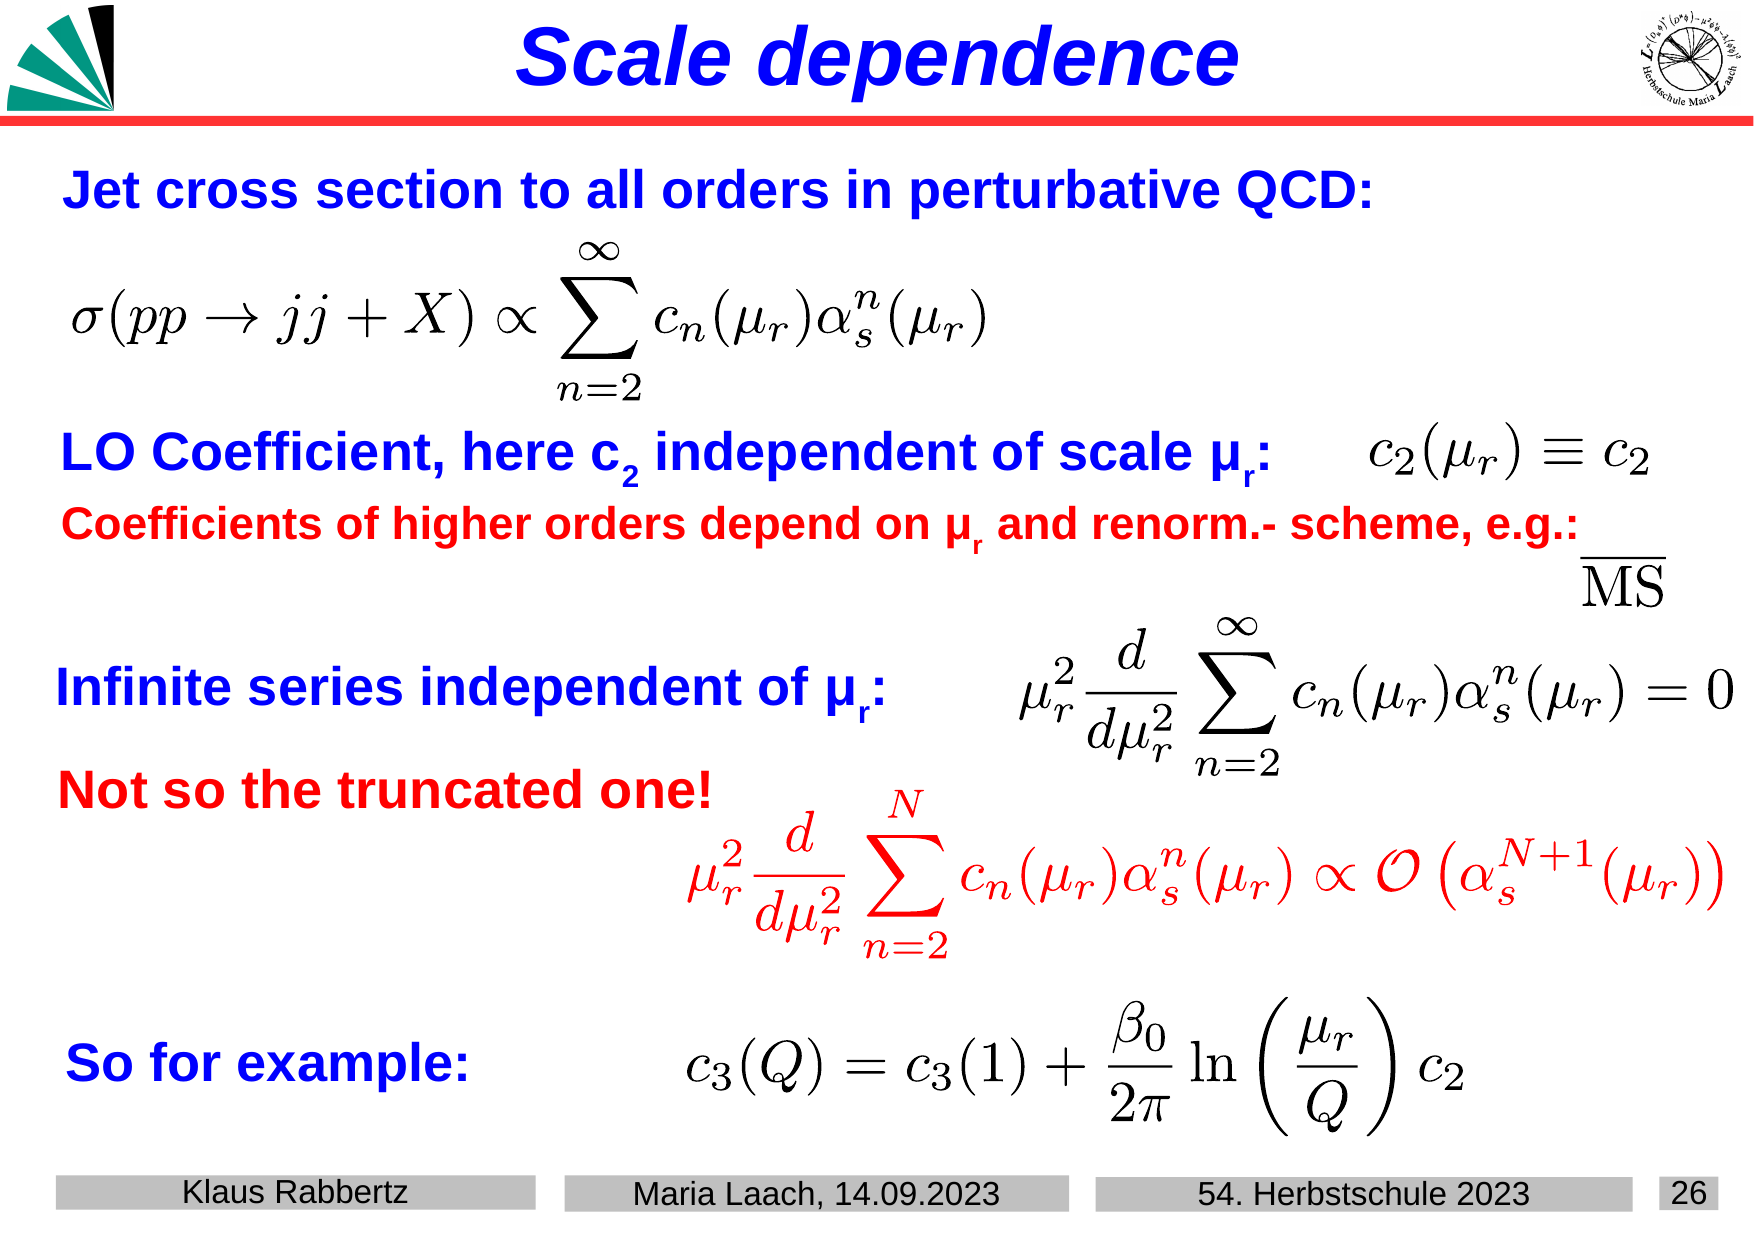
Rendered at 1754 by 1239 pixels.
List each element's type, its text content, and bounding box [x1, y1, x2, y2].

picture [1641, 11, 1741, 106]
text_box Coefficients of higher orders depend on μr and renorm.- scheme, e.g.: [48, 491, 1695, 566]
title Scale dependence [129, 0, 1627, 114]
text_box [1367, 422, 1651, 481]
text_box [685, 789, 1732, 959]
text_box Jet cross section to all orders in perturbative QCD: [50, 154, 1714, 227]
text_box Infinite series independent of μr: [43, 650, 1022, 737]
text_box So for example: [53, 1026, 485, 1099]
picture [7, 5, 114, 112]
text_box [1017, 617, 1736, 777]
text_box [1580, 556, 1666, 608]
text_box [70, 241, 991, 401]
text_box LO Coefficient, here c2 independent of scale μr: [48, 415, 1304, 491]
text_box Not so the truncated one! [45, 753, 783, 827]
text_box [684, 996, 1466, 1137]
